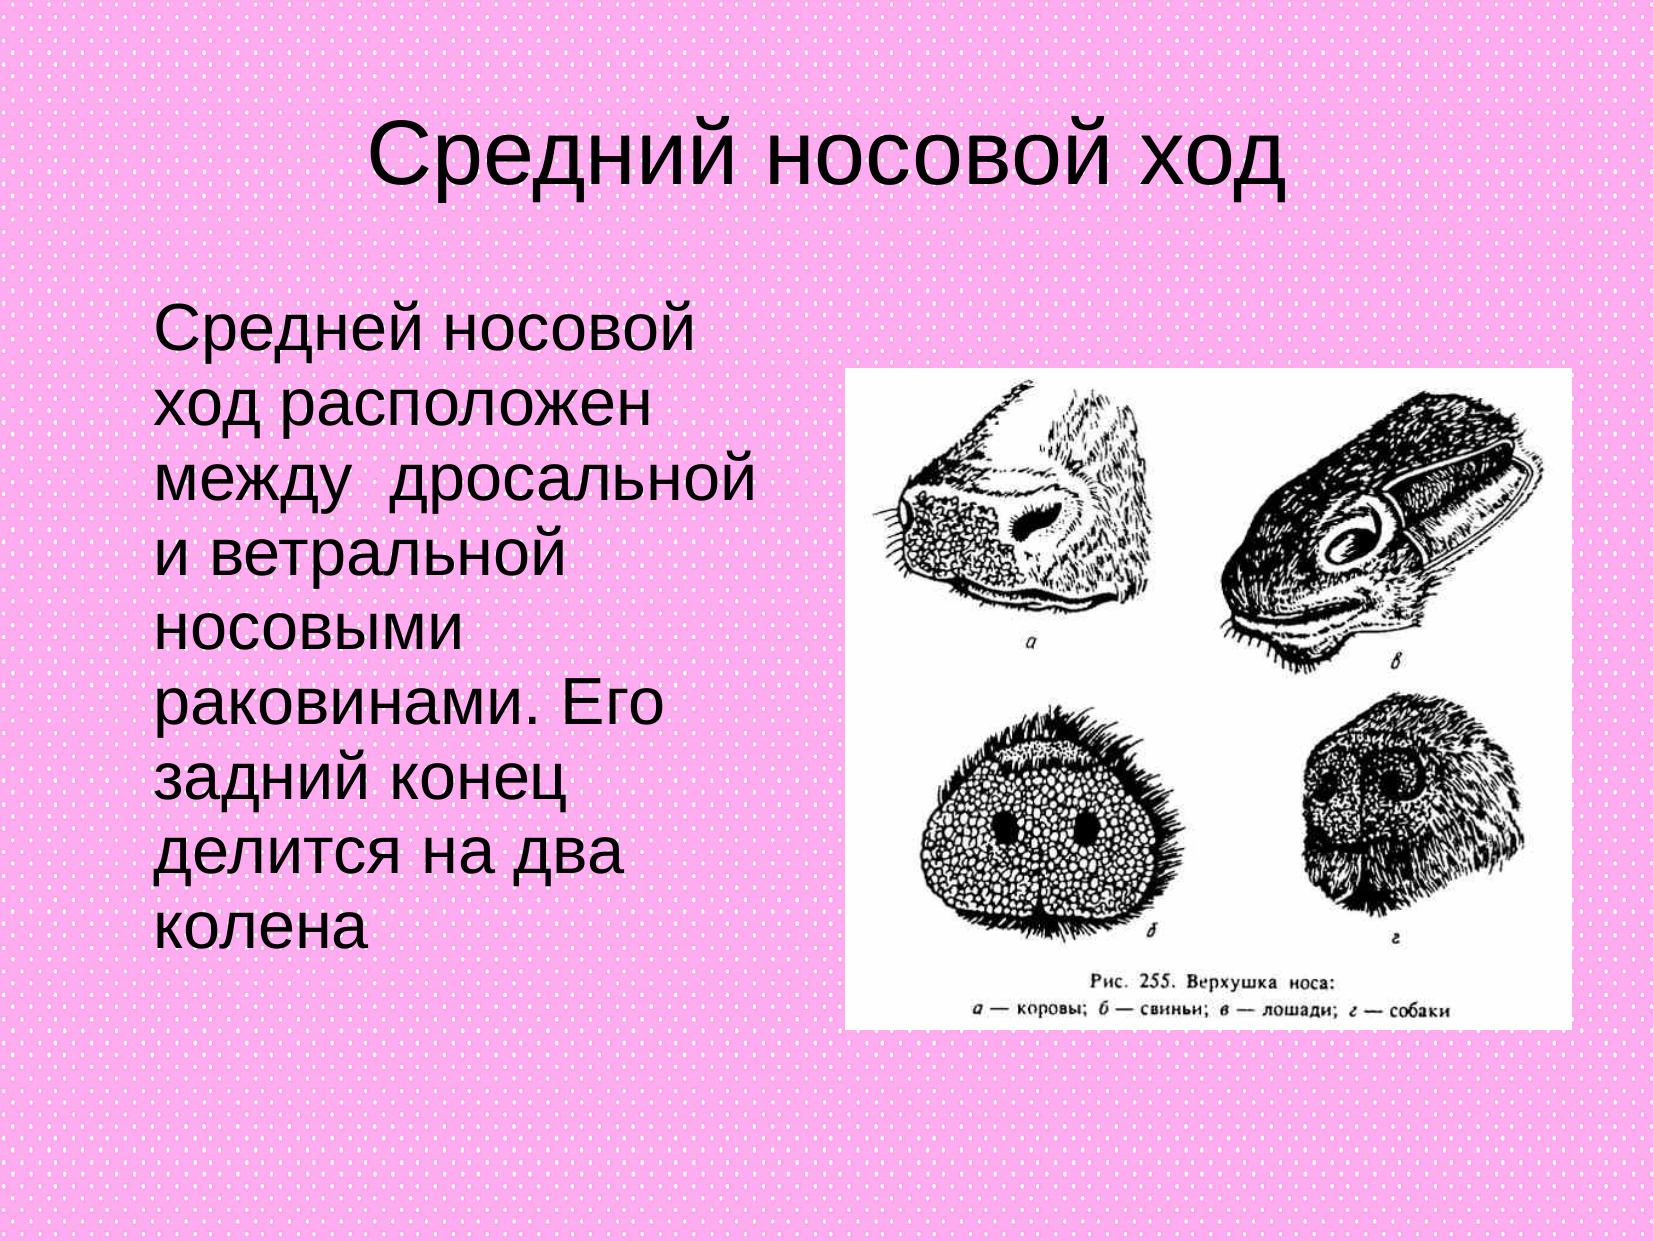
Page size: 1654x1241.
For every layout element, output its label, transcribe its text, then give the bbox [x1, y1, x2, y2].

picture [0, 0, 1654, 1241]
list Средней носовой ход расположен между дросальной и ветральной носовыми раковинами. Его задний конец делится на два колена [82, 290, 809, 1109]
title Средний носовой ход [82, 49, 1571, 257]
